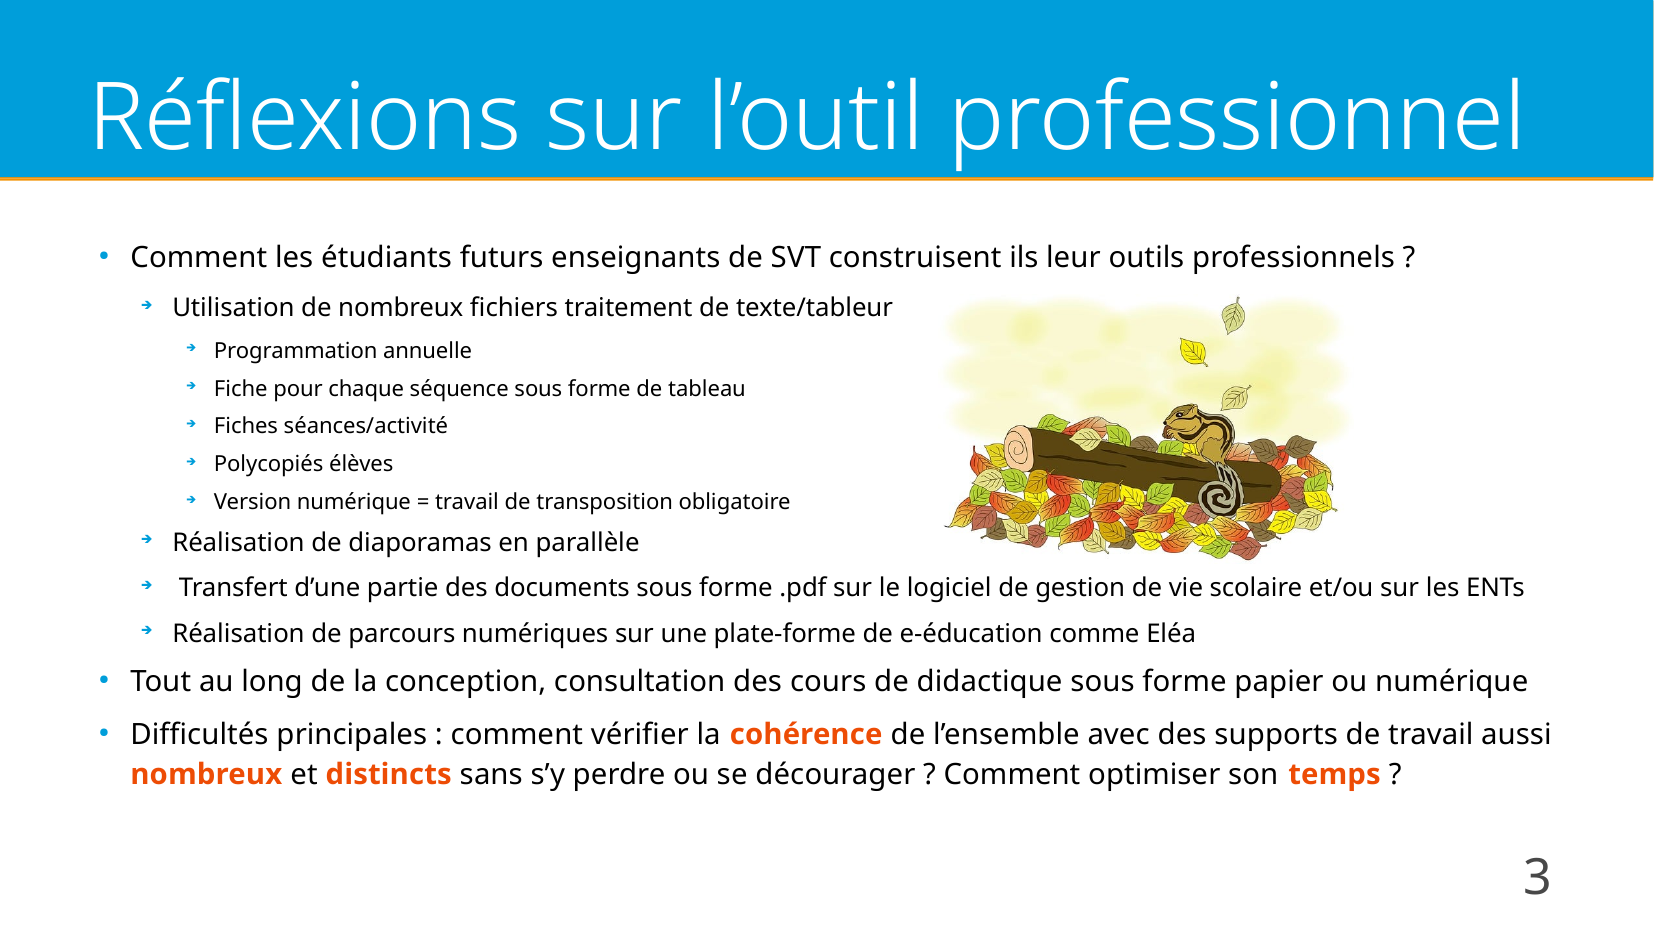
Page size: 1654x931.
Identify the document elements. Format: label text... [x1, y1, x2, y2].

picture [0, 181, 1654, 931]
title Réflexions sur l’outil professionnel [88, 14, 1565, 178]
list Comment les étudiants futurs enseignants de SVT construisent ils leur outils professionnels ? Utilisation de nombreux fichiers traitement de texte/tableur Programmation annuelle Fiche pour chaque séquence sous forme de tableau Fiches séances/activité Polycopiés élèves Version numérique = travail de transposition obligatoire Réalisation de diaporamas en parallèle Transfert d’une partie des documents sous forme .pdf sur le logiciel de gestion de vie scolaire et/ou sur les ENTs Réalisation de parcours numériques sur une plate-forme de e-éducation comme Eléa Tout au long de la conception, consultation des cours de didactique sous forme papier ou numérique Difficultés principales : comment vérifier la cohérence de l’ensemble avec des supports de travail aussi nombreux et distincts sans s’y perdre ou se décourager ? Comment optimiser son temps ? [88, 236, 1565, 813]
